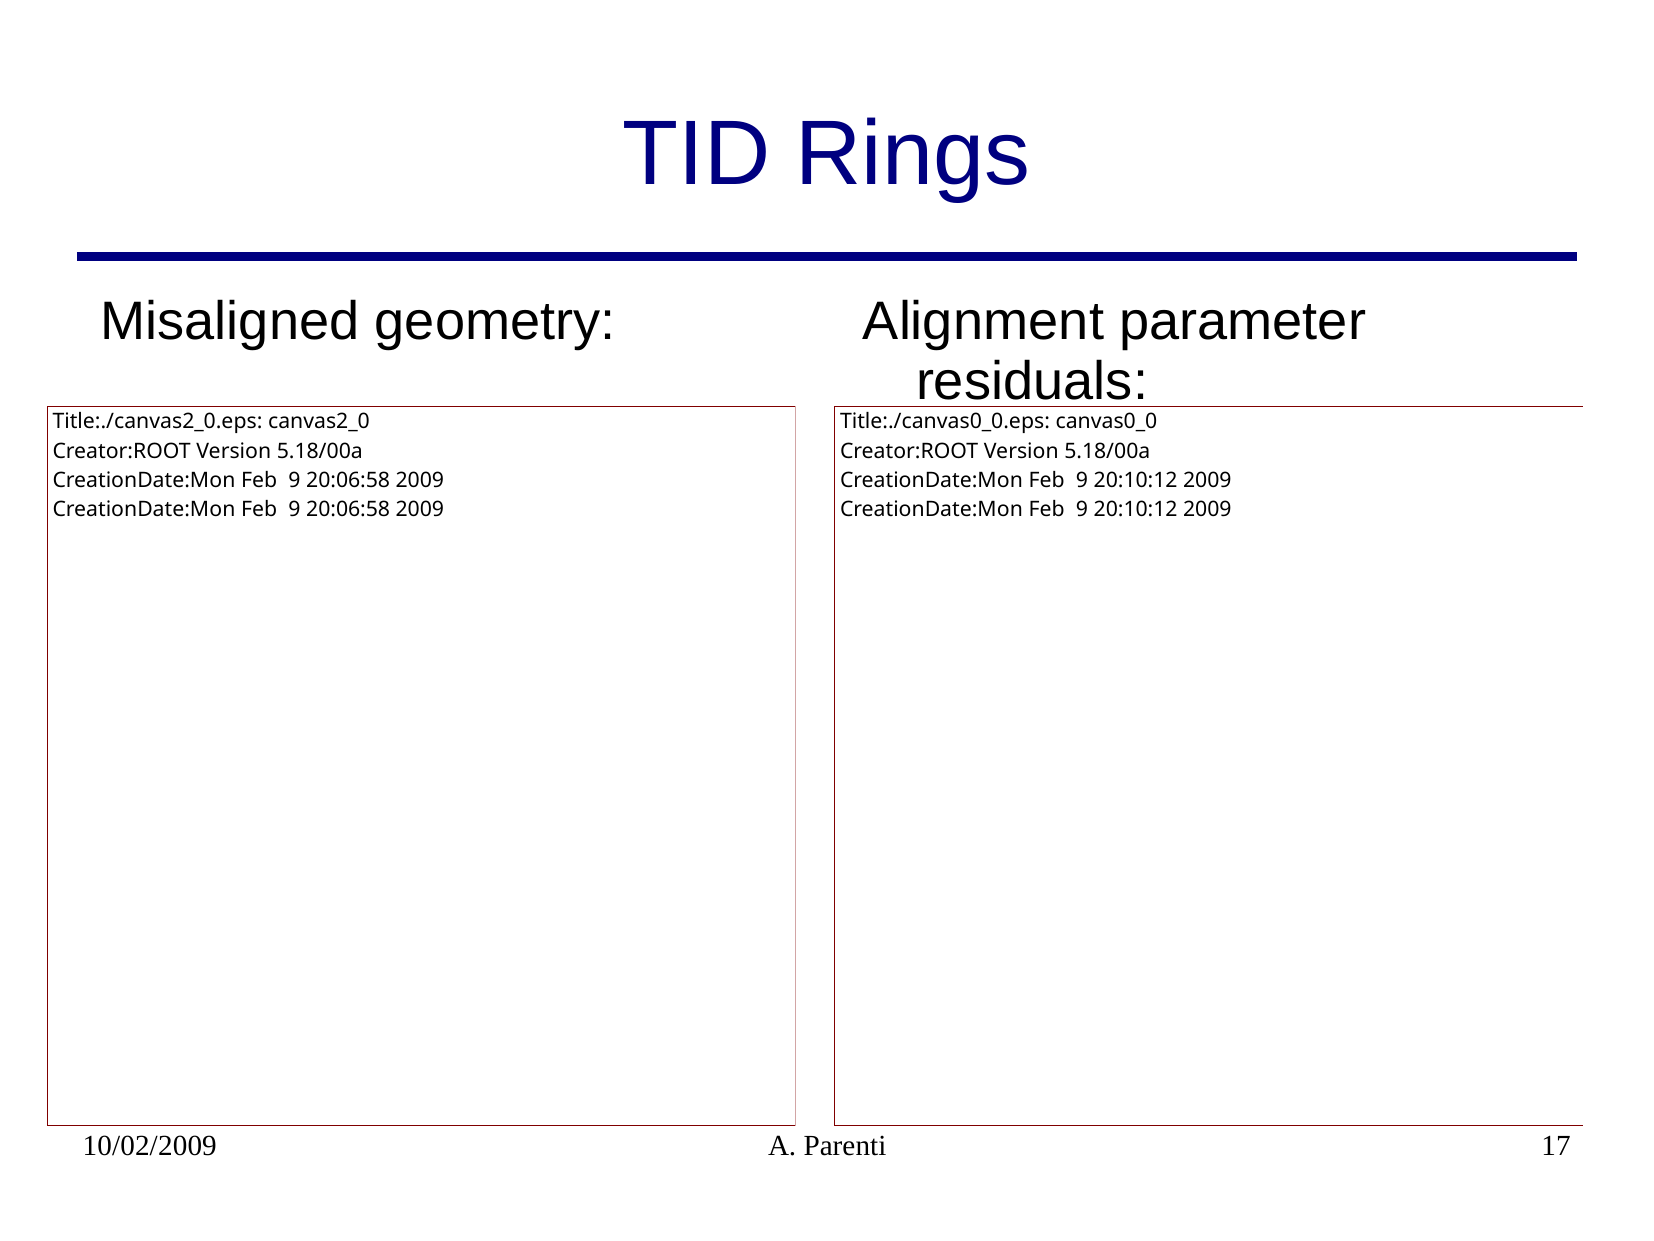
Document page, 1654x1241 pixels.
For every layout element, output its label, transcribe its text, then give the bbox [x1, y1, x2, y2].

picture [45, 405, 796, 1126]
title TID Rings [82, 49, 1571, 257]
list Misaligned geometry: [82, 290, 809, 1094]
picture [832, 405, 1583, 1126]
list Alignment parameter residuals: [845, 290, 1572, 405]
